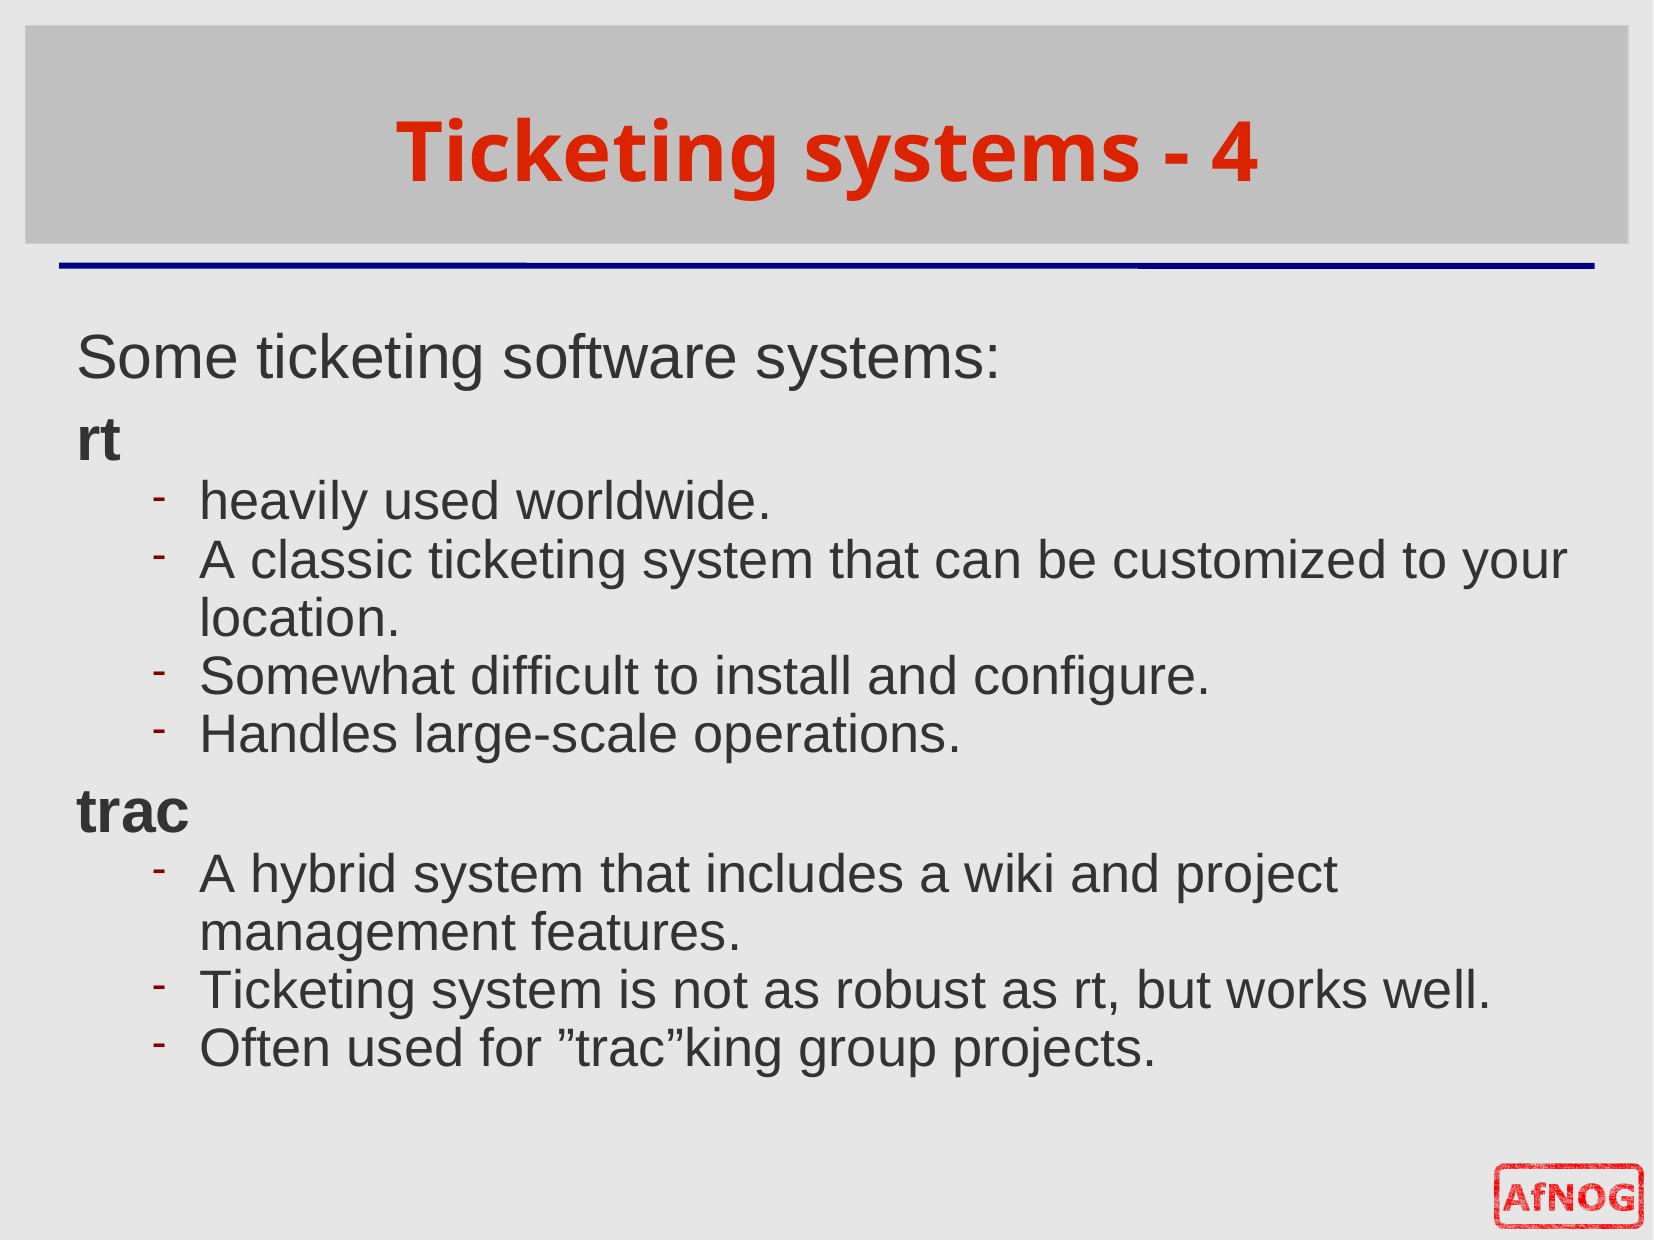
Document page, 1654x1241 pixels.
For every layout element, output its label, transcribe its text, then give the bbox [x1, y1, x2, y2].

title Ticketing systems - 4 [121, 46, 1534, 254]
picture [1494, 1163, 1644, 1229]
list Some ticketing software systems: rt heavily used worldwide. A classic ticketing system that can be customized to your location. Somewhat difficult to install and configure. Handles large-scale operations. trac A hybrid system that includes a wiki and project management features. Ticketing system is not as robust as rt, but works well. Often used for ”trac”king group projects. [59, 324, 1595, 1135]
